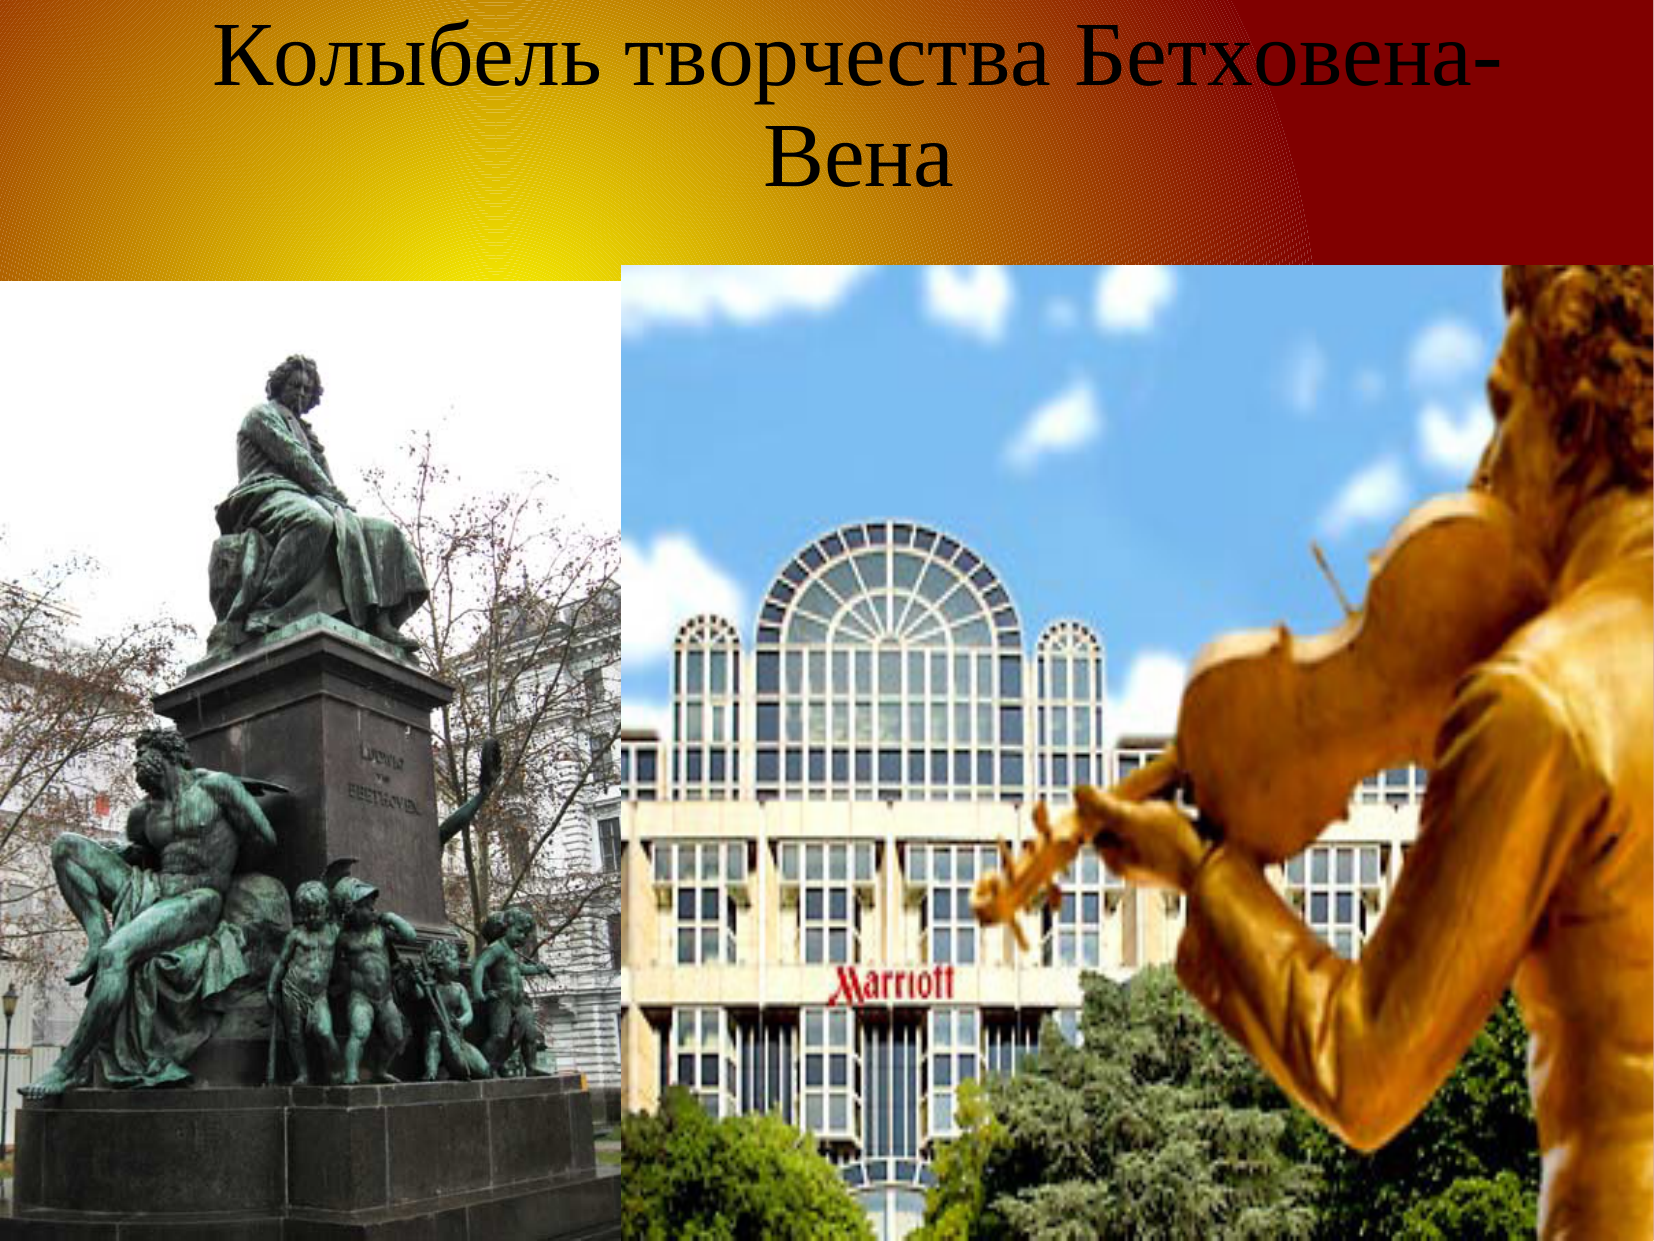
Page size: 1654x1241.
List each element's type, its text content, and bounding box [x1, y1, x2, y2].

picture [0, 265, 1654, 1241]
title Колыбель творчества Бетховена- Вена [152, 3, 1565, 207]
